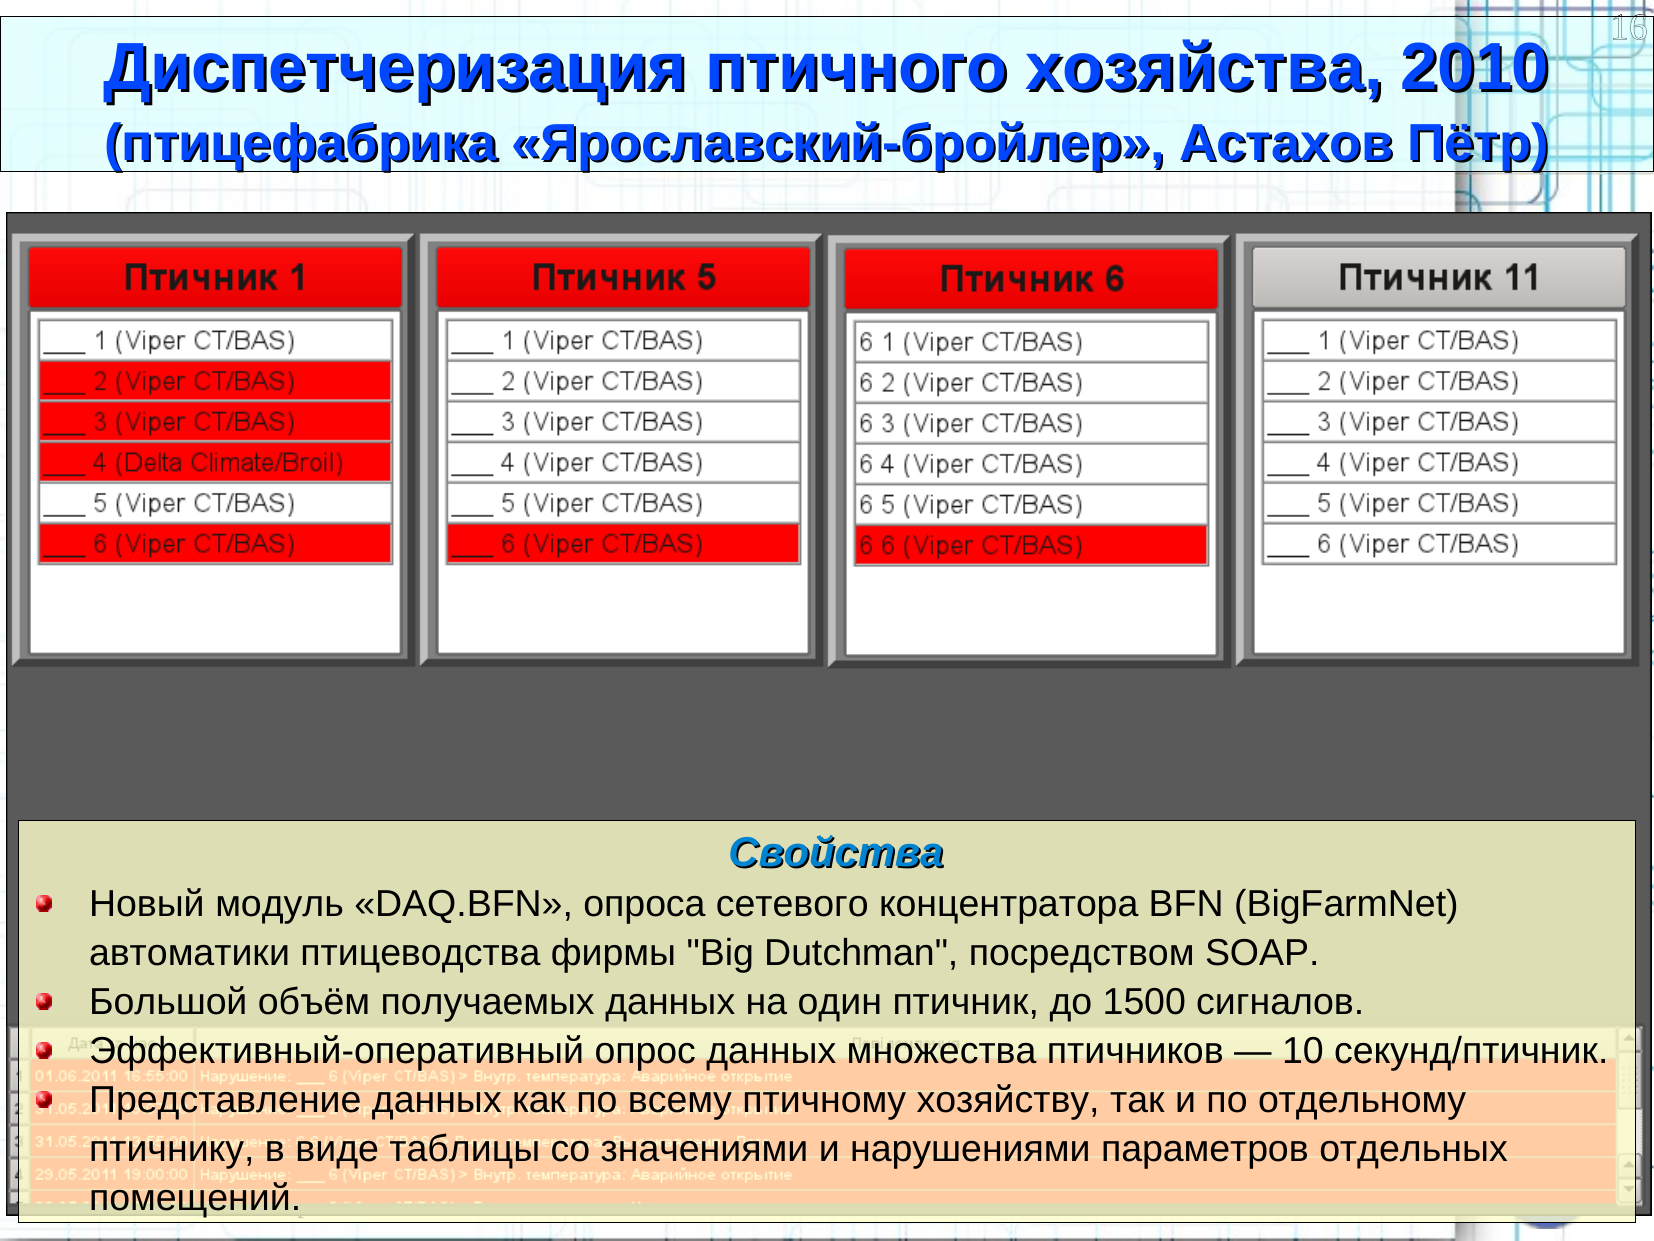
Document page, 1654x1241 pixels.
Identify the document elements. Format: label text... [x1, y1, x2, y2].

list Свойства Новый модуль «DAQ.BFN», опроса сетевого концентратора BFN (BigFarmNet) автоматики птицеводства фирмы "Big Dutchman", посредством SOAP. Большой объём получаемых данных на один птичник, до 1500 сигналов. Эффективный-оперативный опрос данных множества птичников — 10 секунд/птичник. Представление данных как по всему птичному хозяйству, так и по отдельному птичнику, в виде таблицы со значениями и нарушениями параметров отдельных помещений. [18, 820, 1636, 1223]
picture [0, 172, 1654, 1241]
title Диспетчеризация птичного хозяйства, 2010 (птицефабрика «Ярославский-бройлер», Астахов Пётр) [0, 22, 1654, 166]
picture [0, 0, 1654, 16]
